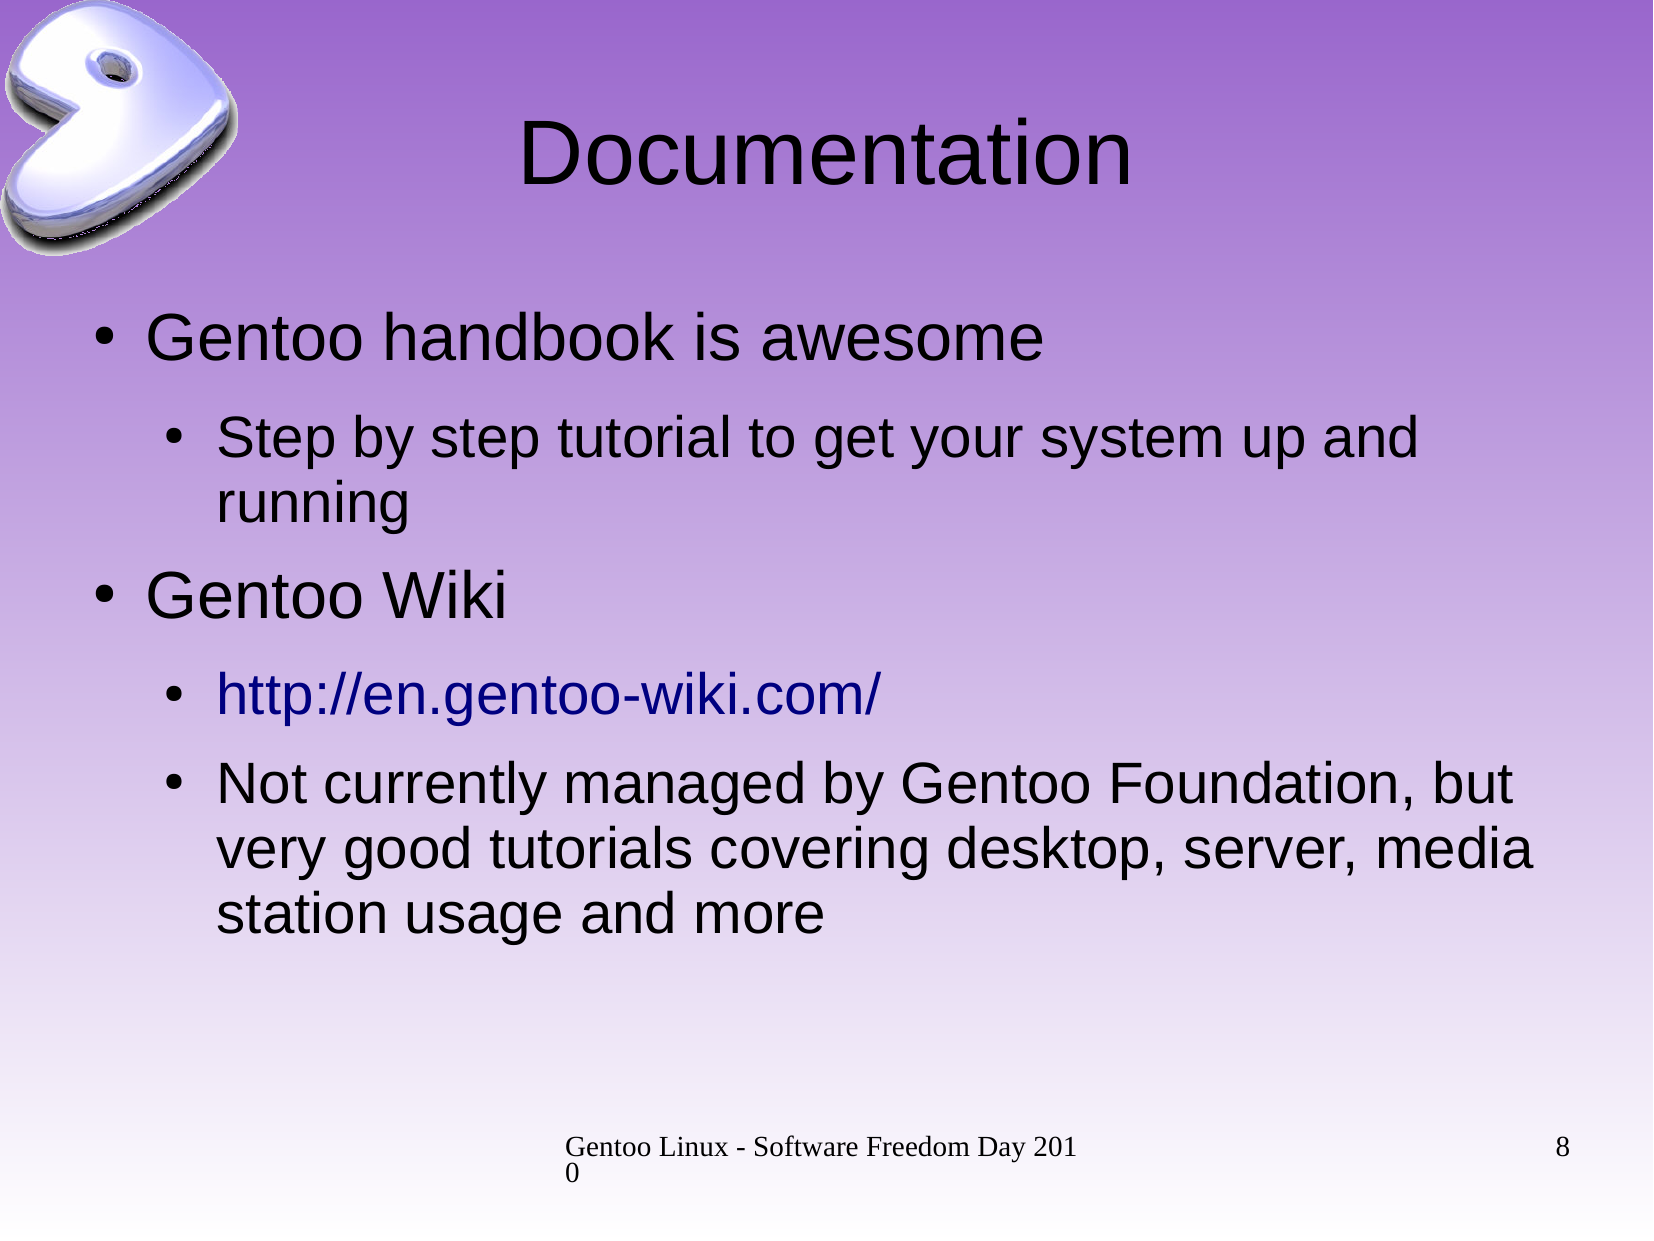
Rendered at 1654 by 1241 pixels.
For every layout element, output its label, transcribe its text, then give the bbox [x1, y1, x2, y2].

title Documentation [82, 56, 1571, 250]
picture [0, 0, 238, 263]
list Gentoo handbook is awesome Step by step tutorial to get your system up and running Gentoo Wiki http://en.gentoo-wiki.com/ Not currently managed by Gentoo Foundation, but very good tutorials covering desktop, server, media station usage and more [75, 300, 1563, 1119]
